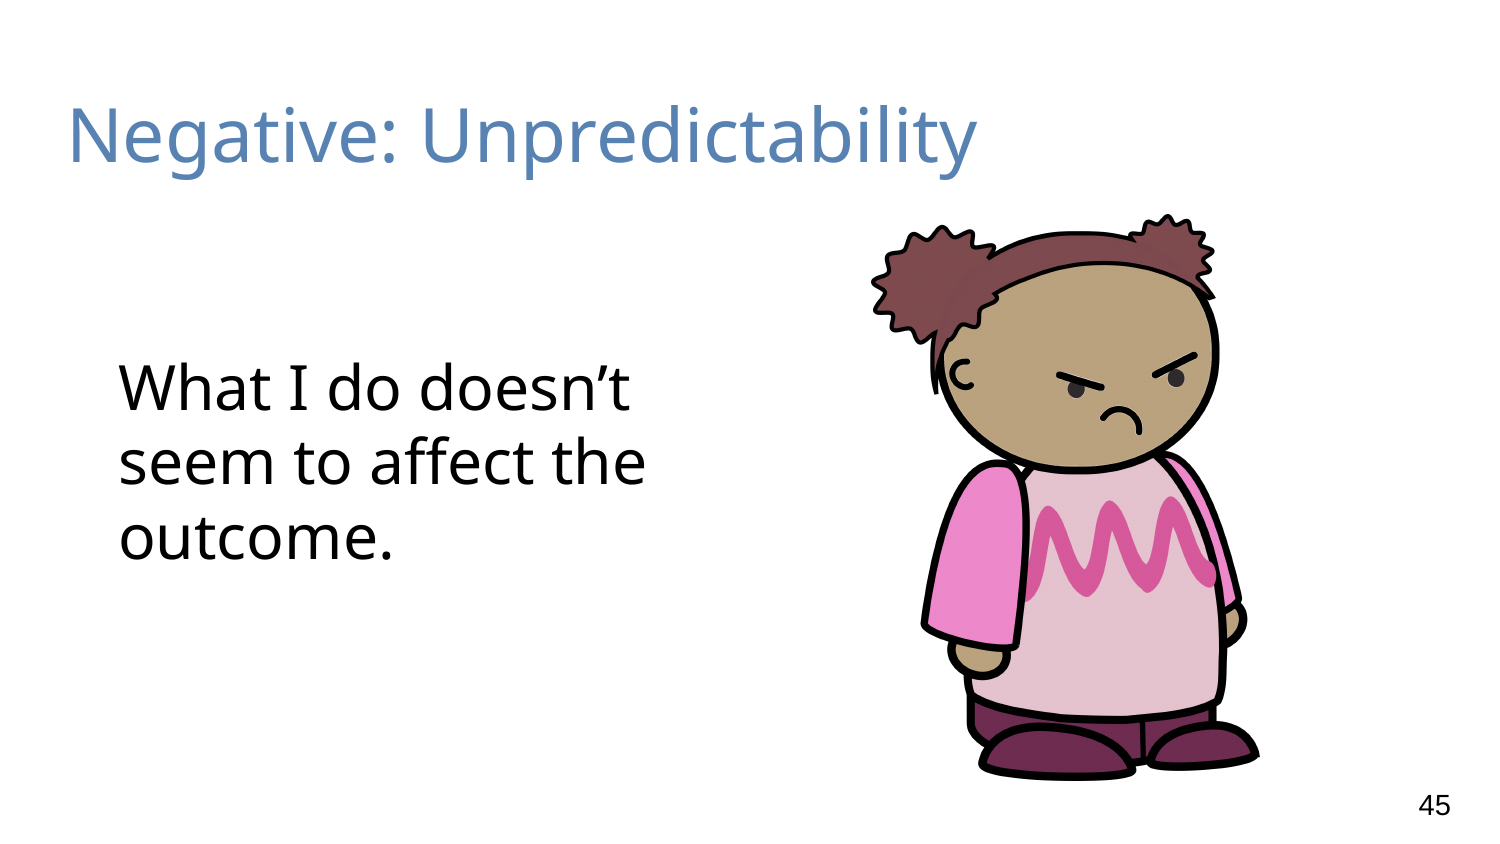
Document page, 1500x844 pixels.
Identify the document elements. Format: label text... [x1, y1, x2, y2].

picture [871, 214, 1260, 781]
text_box What I do doesn’t seem to affect the outcome. [103, 332, 758, 639]
title Negative: Unpredictability [51, 72, 1449, 167]
